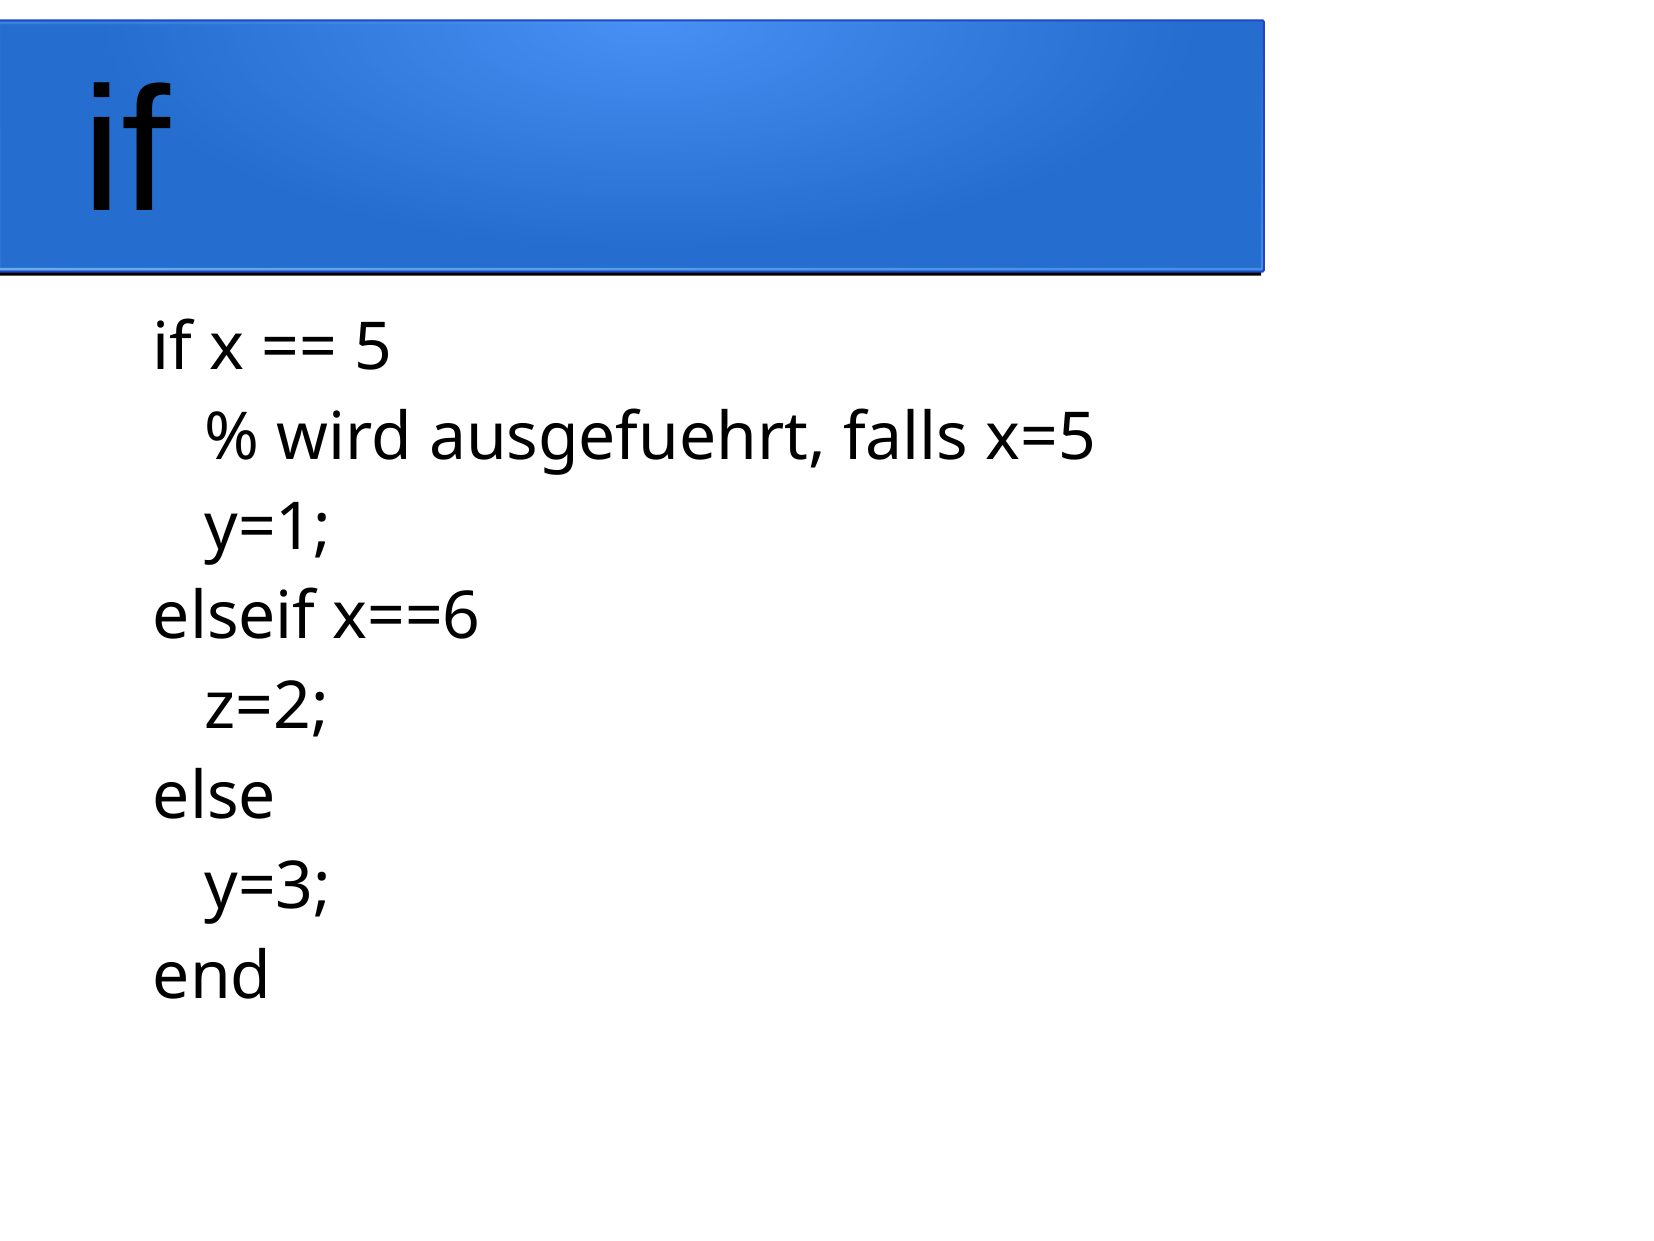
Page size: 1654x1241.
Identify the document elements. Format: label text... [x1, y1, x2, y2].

title if [82, 47, 1235, 252]
list if x == 5 % wird ausgefuehrt, falls x=5 y=1; elseif x==6 z=2; else y=3; end [82, 299, 1571, 1019]
